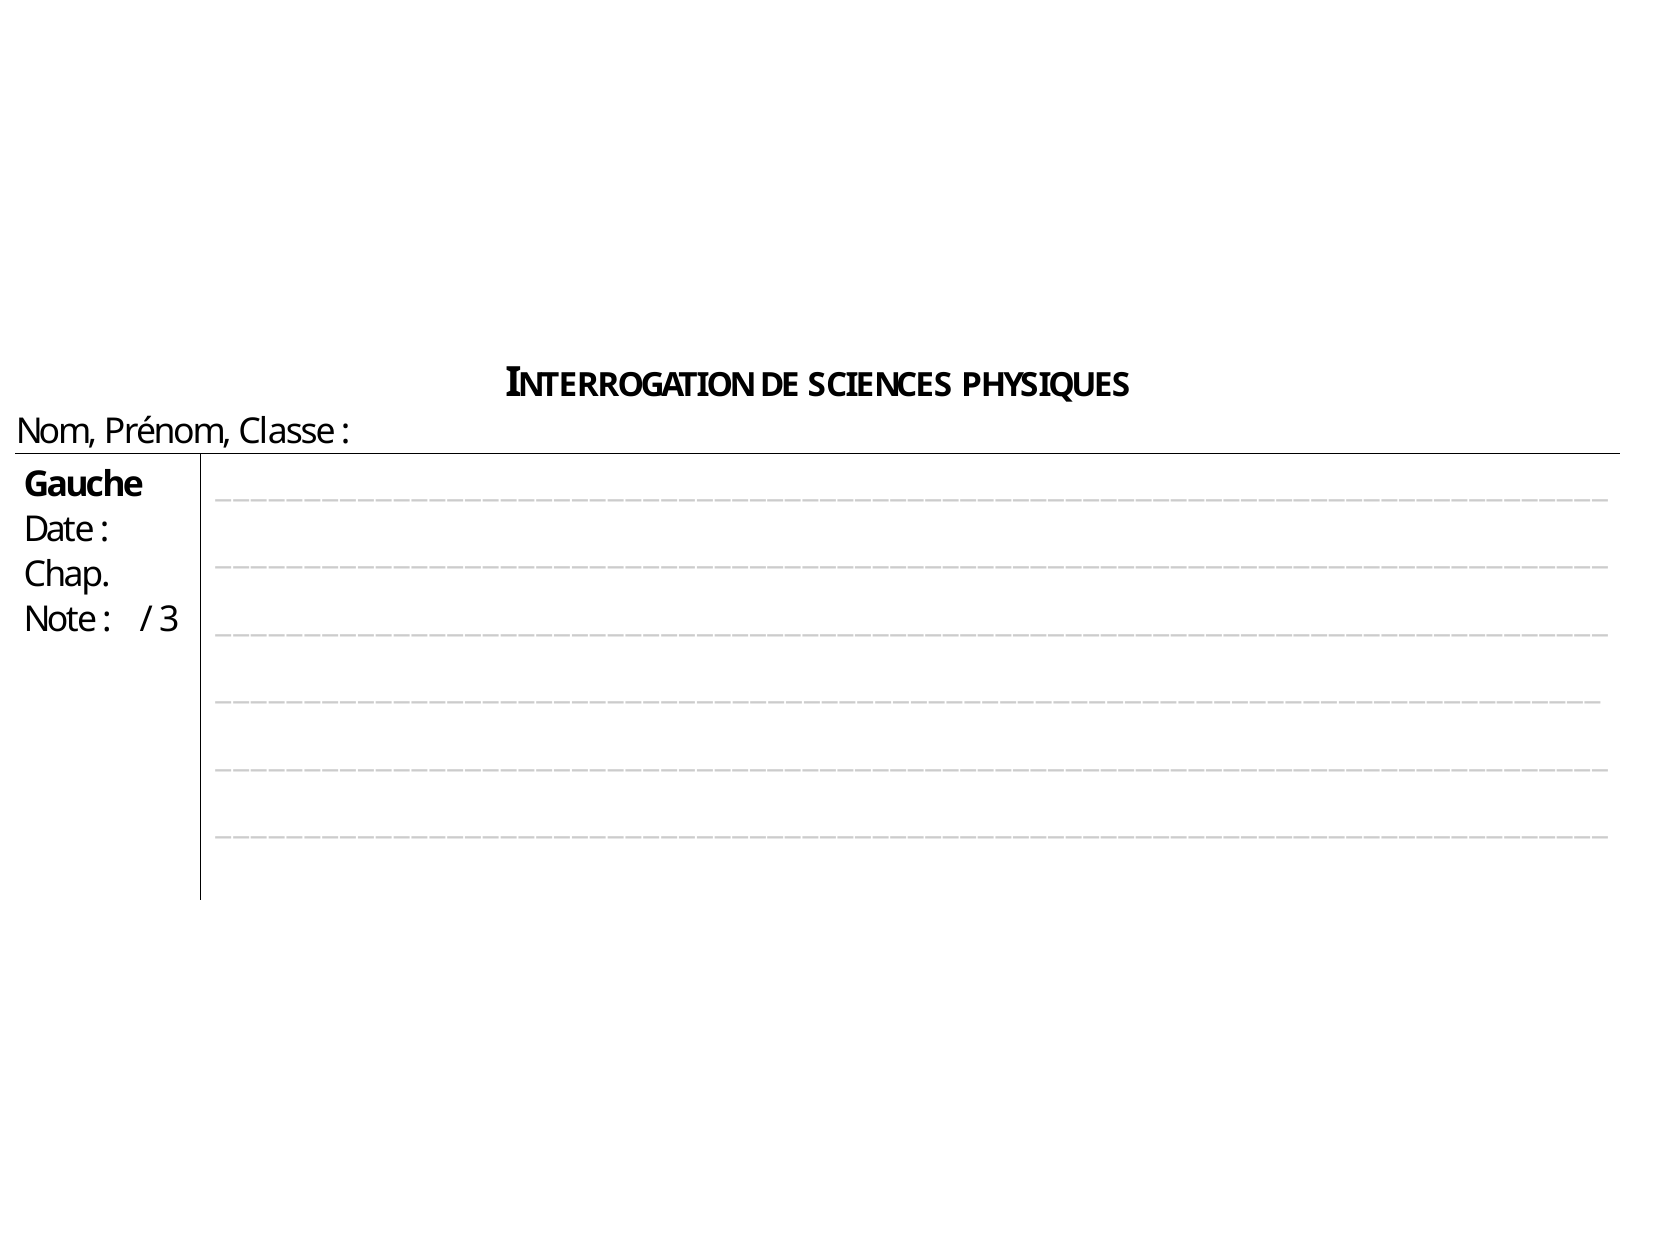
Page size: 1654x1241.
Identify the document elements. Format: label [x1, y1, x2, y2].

picture [5, 359, 1630, 910]
